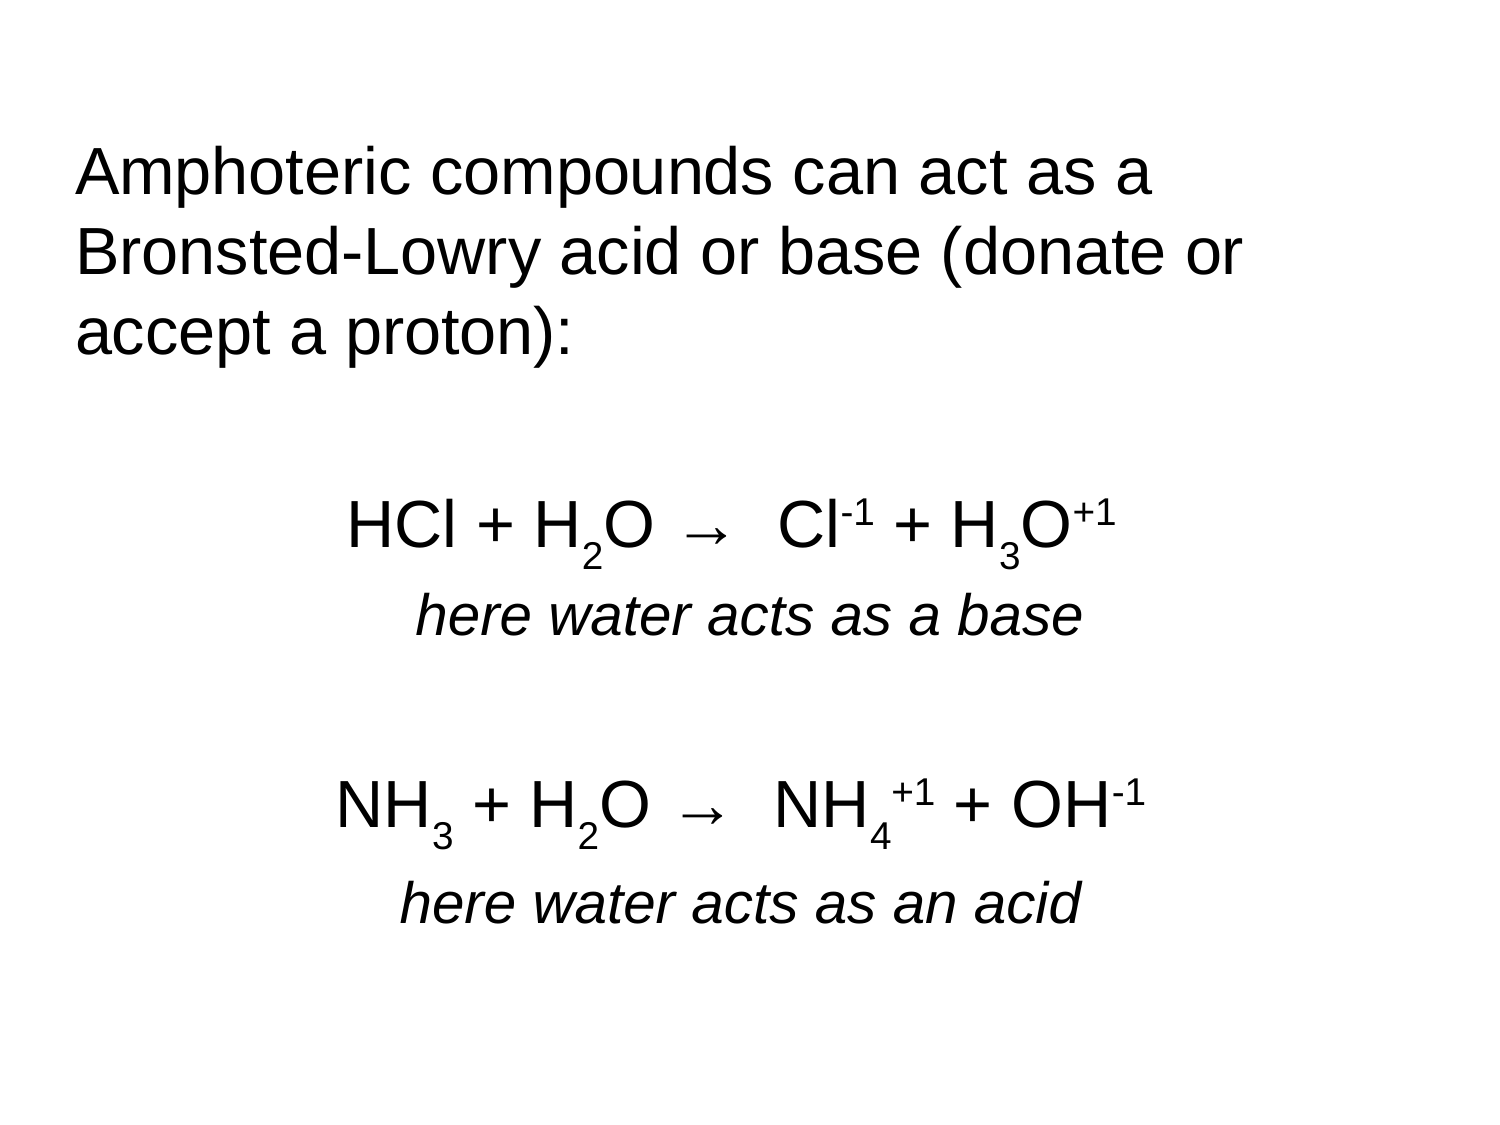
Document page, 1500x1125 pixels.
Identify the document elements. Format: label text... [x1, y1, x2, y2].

subtitle Amphoteric compounds can act as a Bronsted-Lowry acid or base (donate or accept a proton): HCl + H2O → Cl-1 + H3O+1 here water acts as a base NH3 + H2O → NH4+1 + OH-1 here water acts as an acid [75, 89, 1426, 976]
